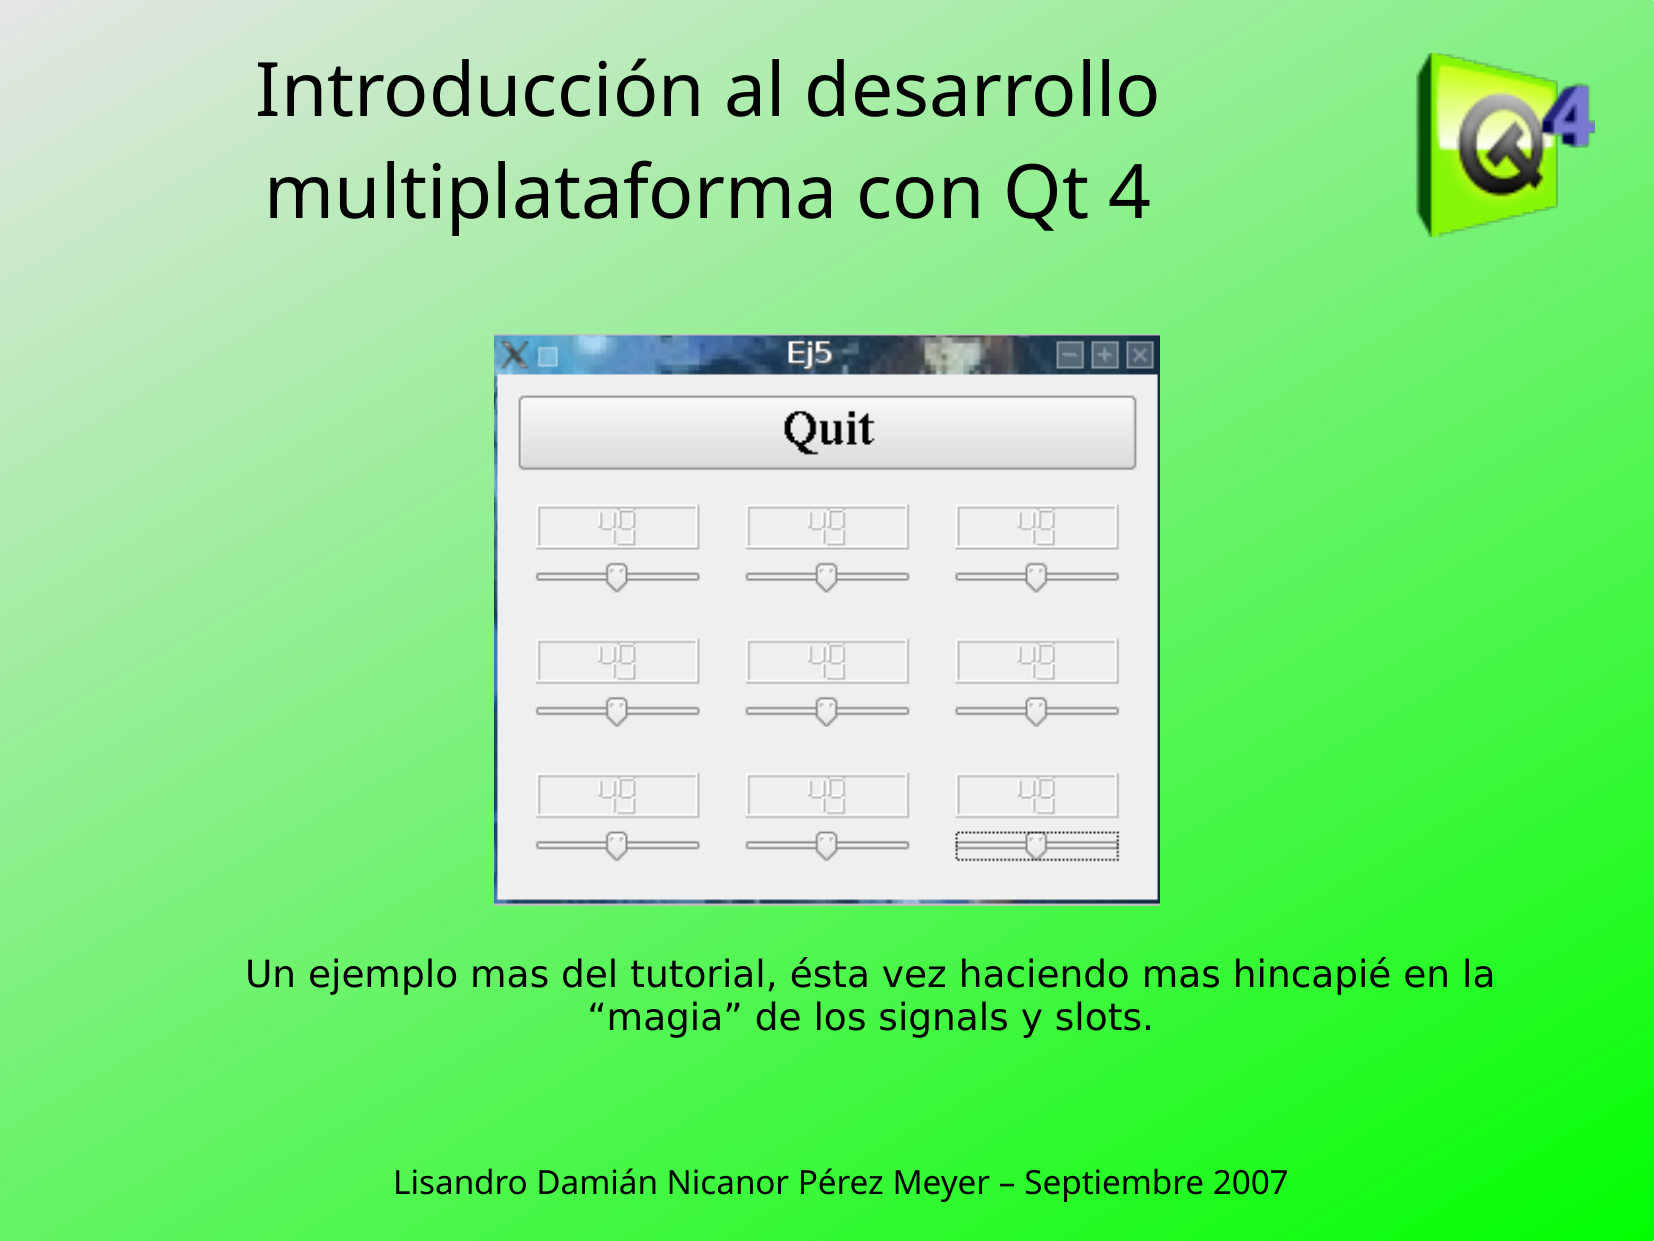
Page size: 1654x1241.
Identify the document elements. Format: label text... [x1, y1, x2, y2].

picture [494, 334, 1160, 906]
picture [1412, 53, 1595, 237]
text_box Lisandro Damián Nicanor Pérez Meyer – Septiembre 2007 [88, 1151, 1595, 1213]
title Introducción al desarrollo multiplataforma con Qt 4 [147, 11, 1270, 266]
text_box Un ejemplo mas del tutorial, ésta vez haciendo mas hincapié en la “magia” de los signals y slots. [177, 944, 1565, 1047]
